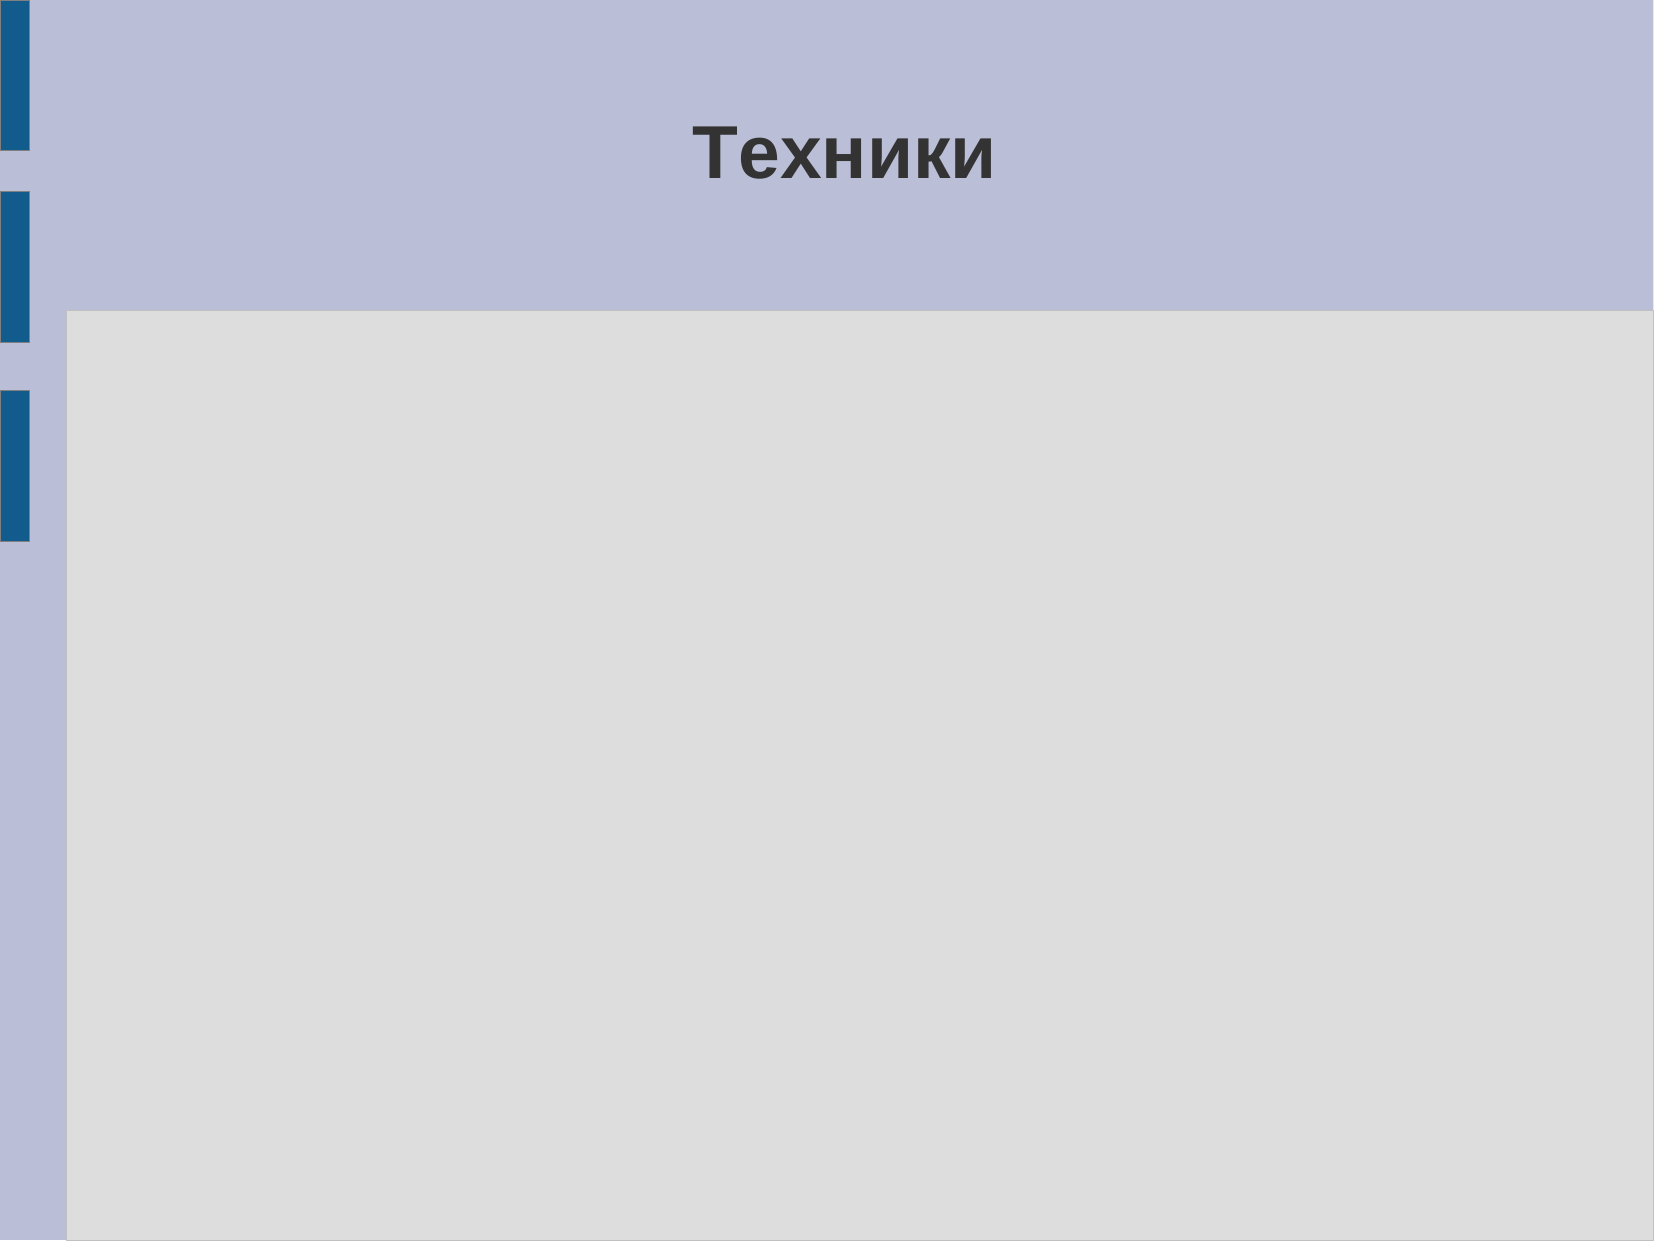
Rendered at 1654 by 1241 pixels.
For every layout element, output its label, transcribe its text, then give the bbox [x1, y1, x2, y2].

title Техники [82, 49, 1571, 257]
